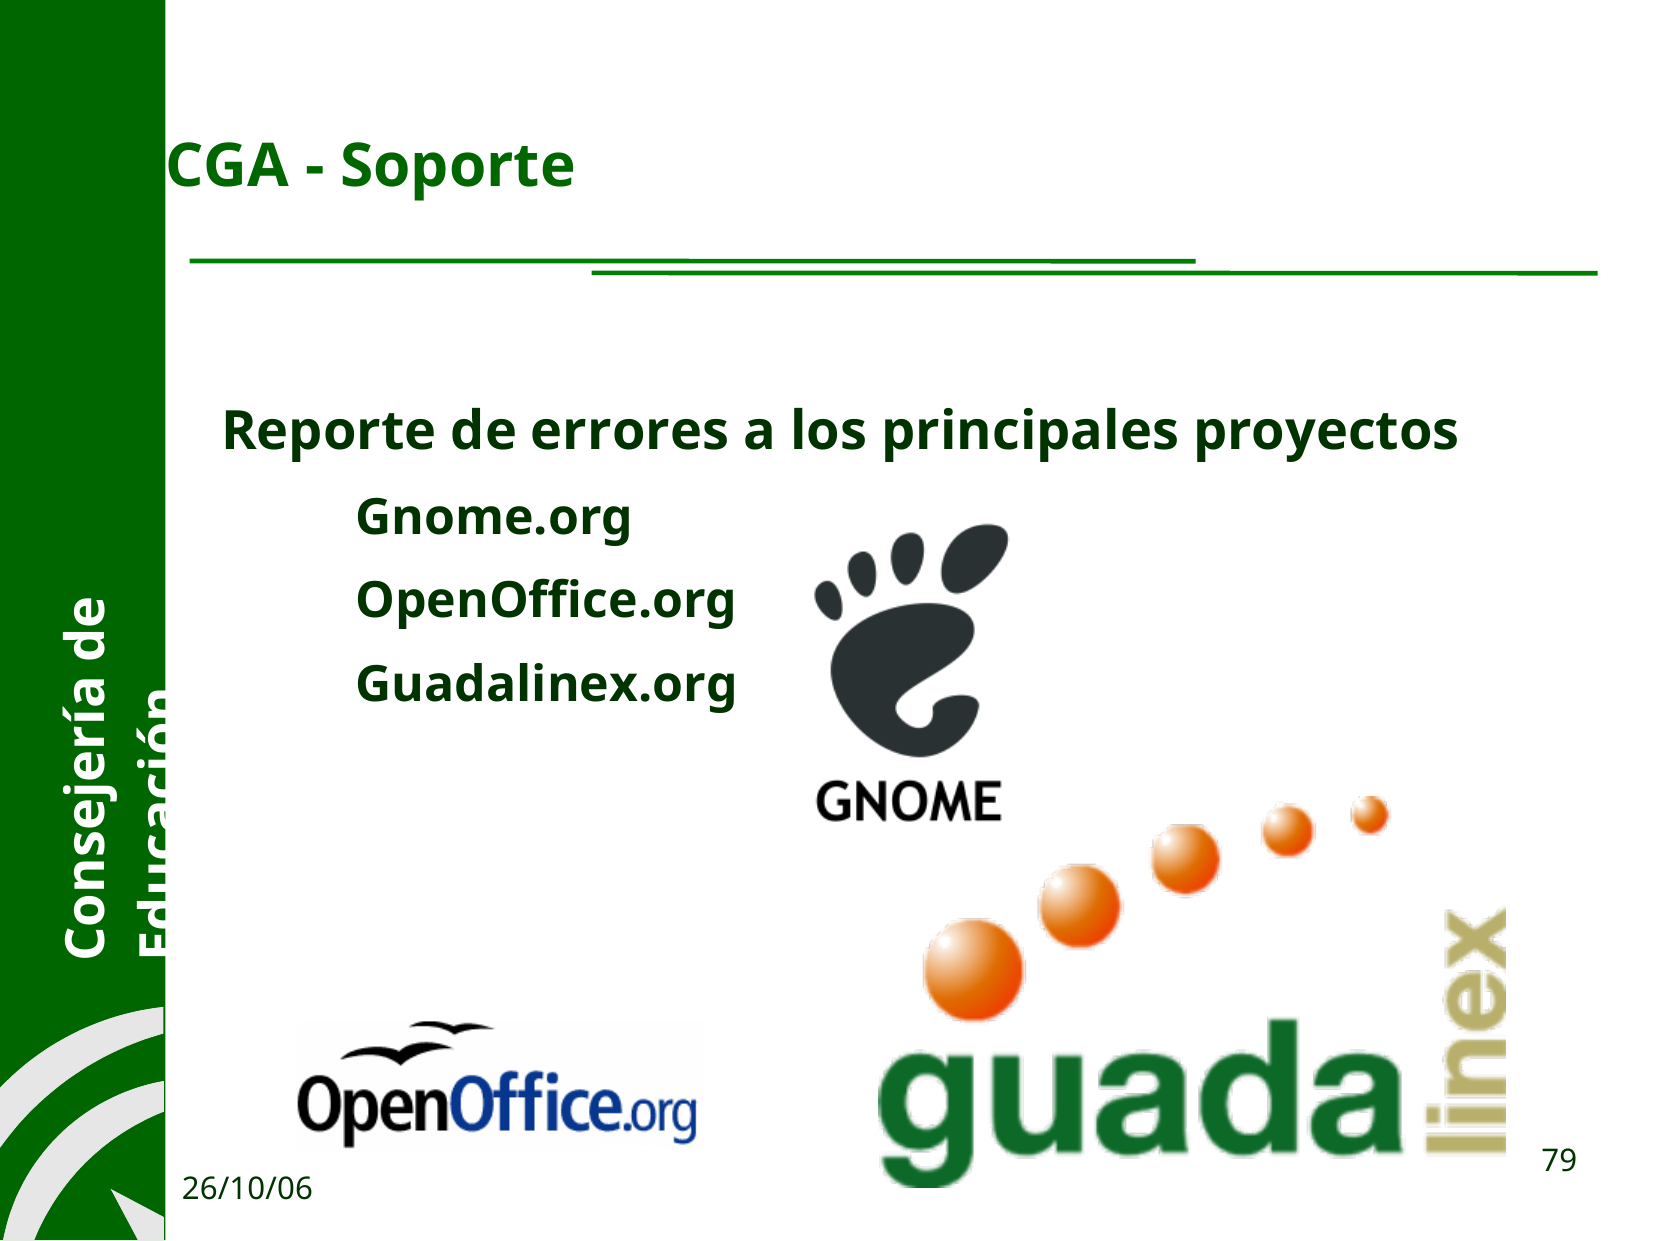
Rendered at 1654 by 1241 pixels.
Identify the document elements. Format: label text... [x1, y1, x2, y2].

picture [708, 480, 1506, 1189]
picture [295, 1009, 704, 1153]
list Reporte de errores a los principales proyectos Gnome.org OpenOffice.org Guadalinex.org [200, 301, 1594, 1121]
title CGA - Soporte [165, 53, 1654, 261]
